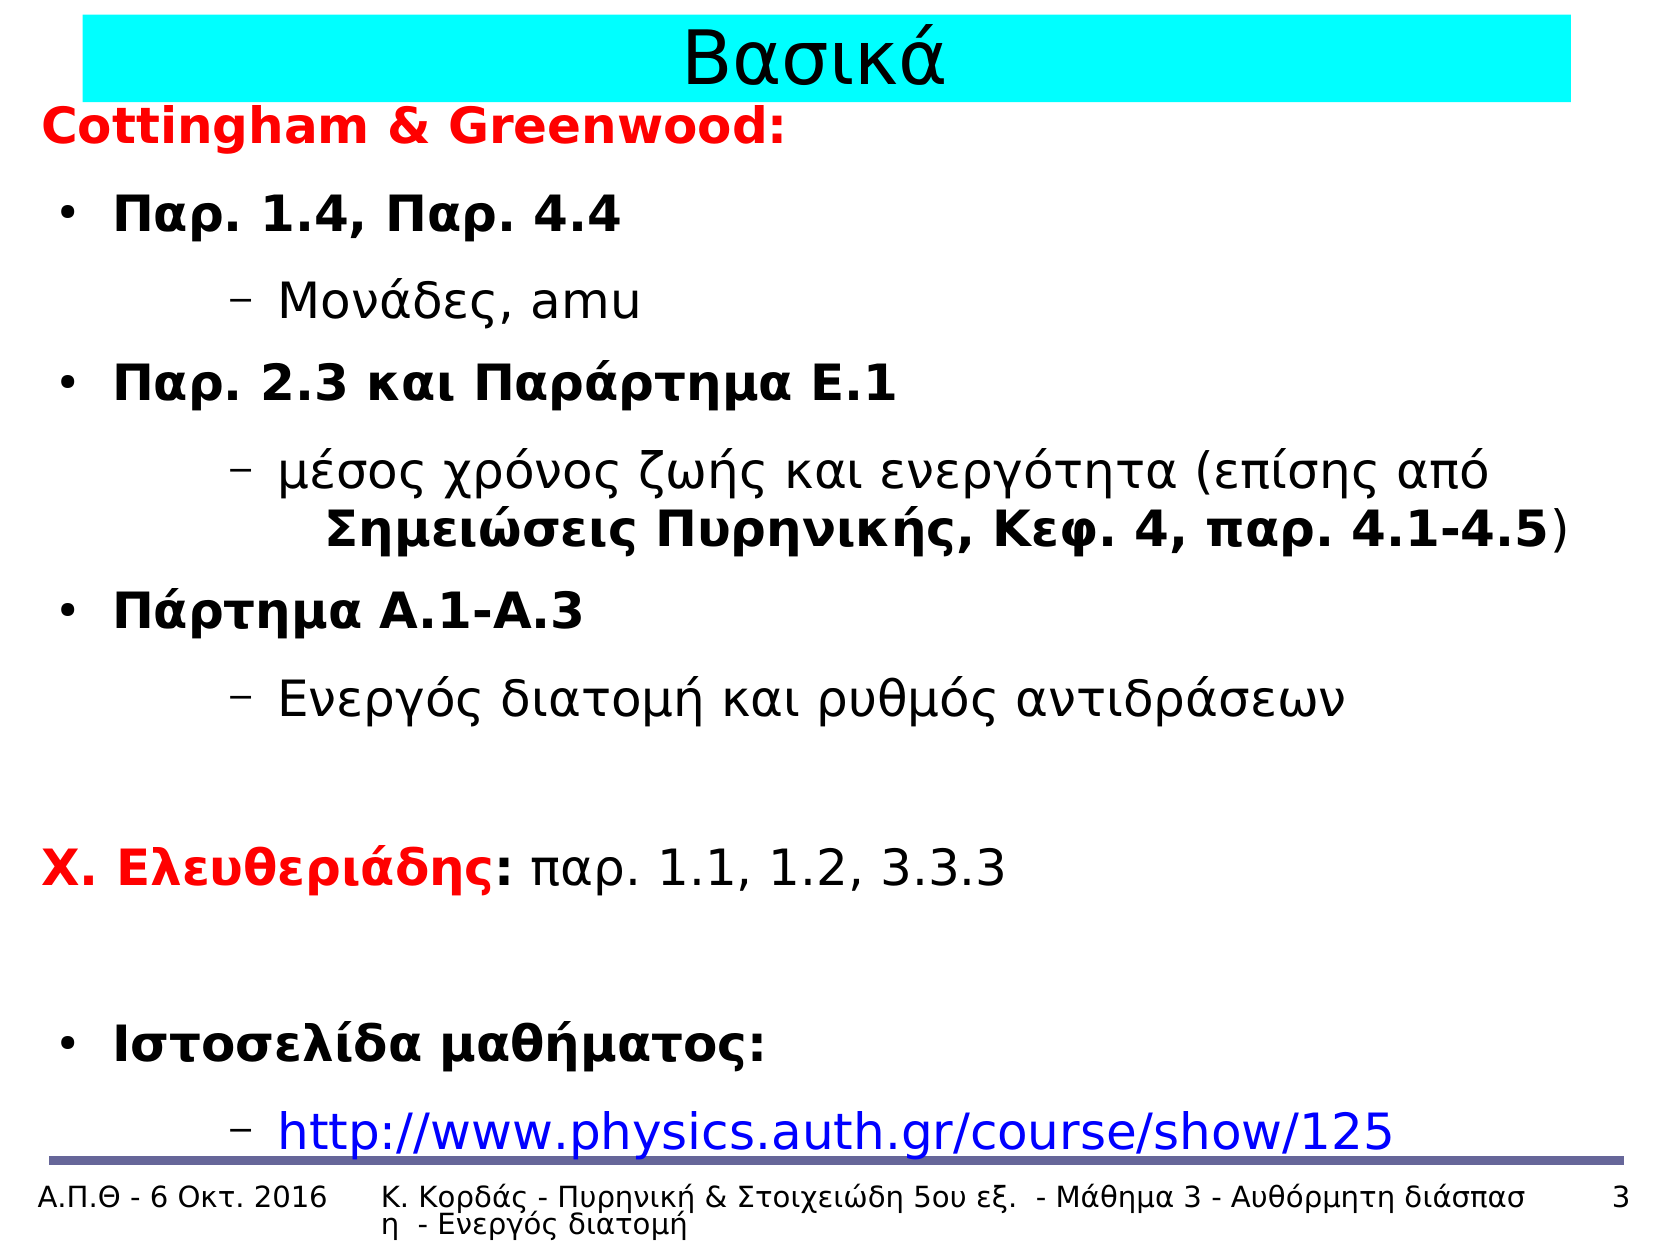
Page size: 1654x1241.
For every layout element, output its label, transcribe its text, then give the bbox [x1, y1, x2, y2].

title Βασικά [82, 14, 1571, 96]
list Cottingham & Greenwood: Παρ. 1.4, Παρ. 4.4 Μονάδες, amu Παρ. 2.3 και Παράρτημα Ε.1 μέσος χρόνος ζωής και ενεργότητα (επίσης από Σημειώσεις Πυρηνικής, Κεφ. 4, παρ. 4.1-4.5) Πάρτημα Α.1-Α.3 Ενεργός διατομή και ρυθμός αντιδράσεων Χ. Ελευθεριάδης: παρ. 1.1, 1.2, 3.3.3 Ιστοσελίδα μαθήματος: http://www.physics.auth.gr/course/show/125 [41, 96, 1572, 1165]
